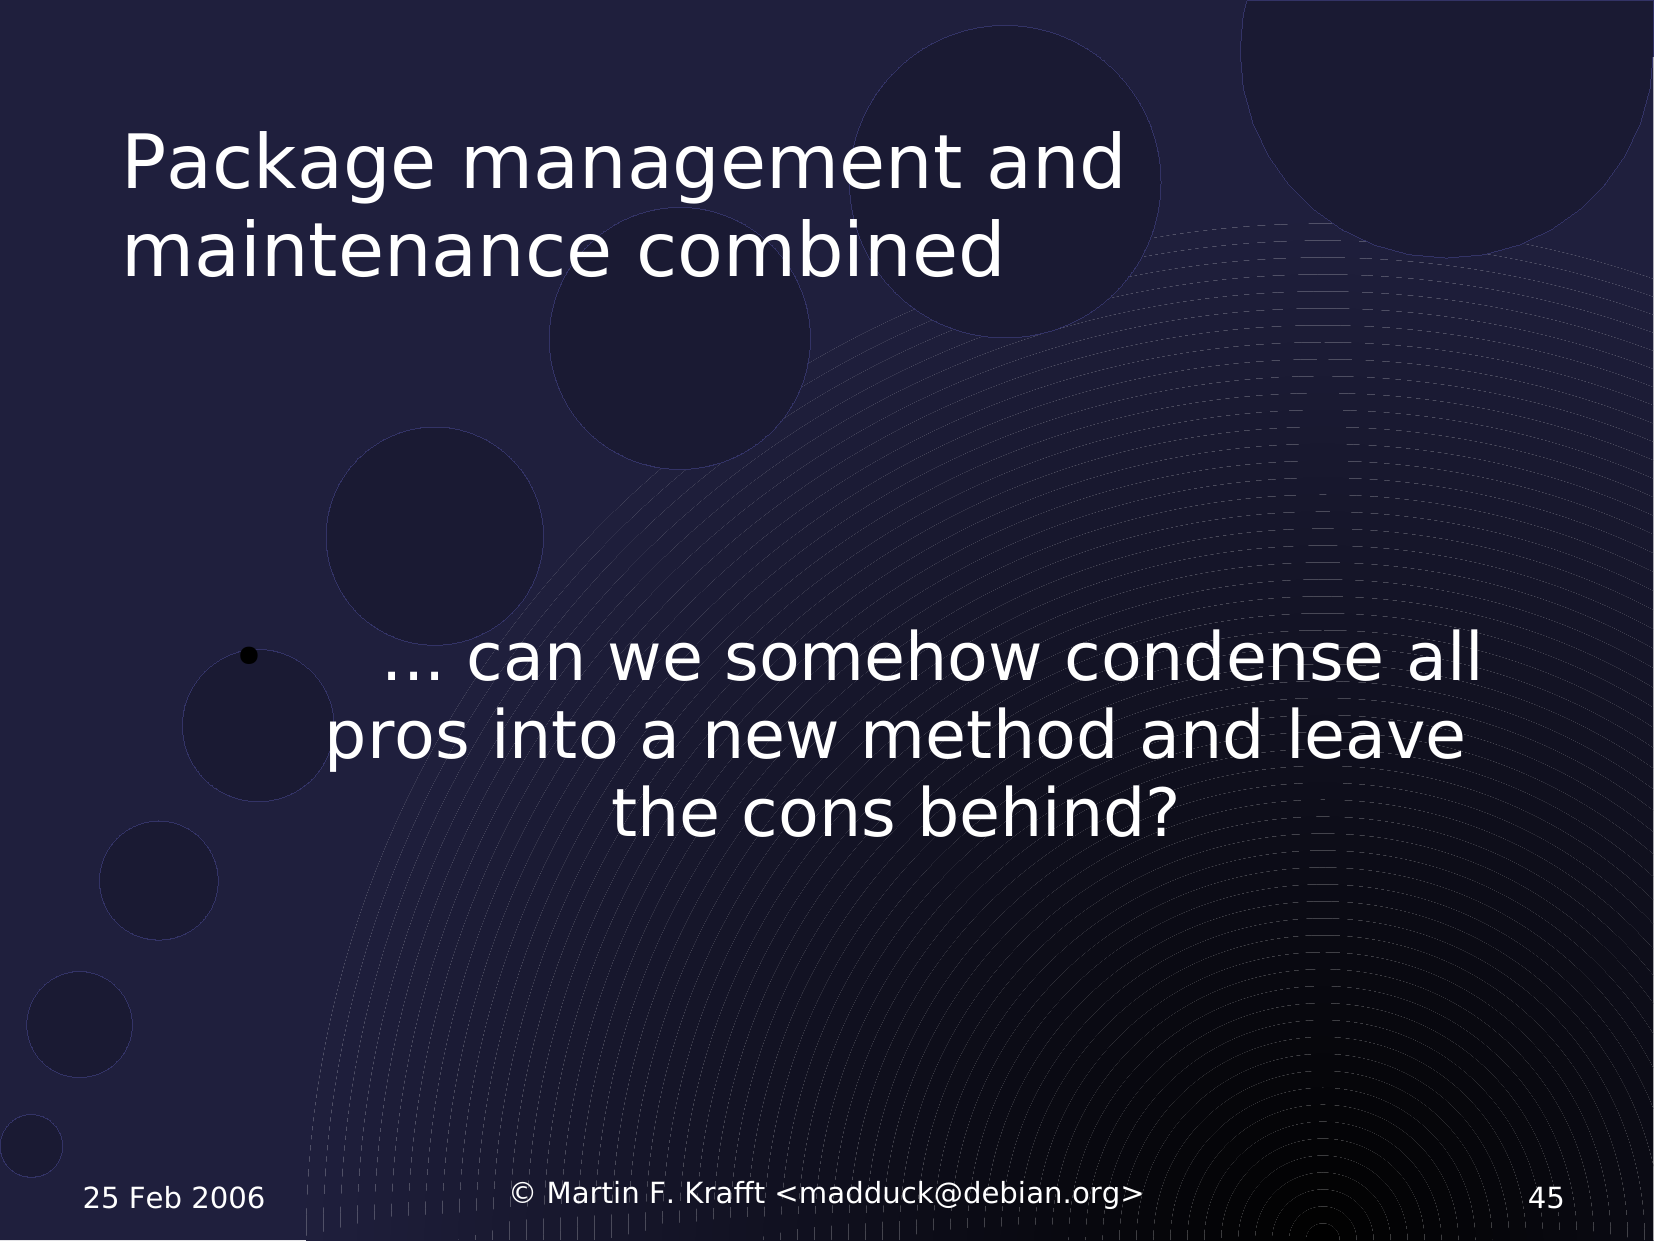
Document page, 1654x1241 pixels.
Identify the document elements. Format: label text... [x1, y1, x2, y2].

subtitle ... can we somehow condense all pros into a new method and leave the cons behind? [118, 344, 1534, 1127]
title Package management and maintenance combined [121, 102, 1534, 311]
